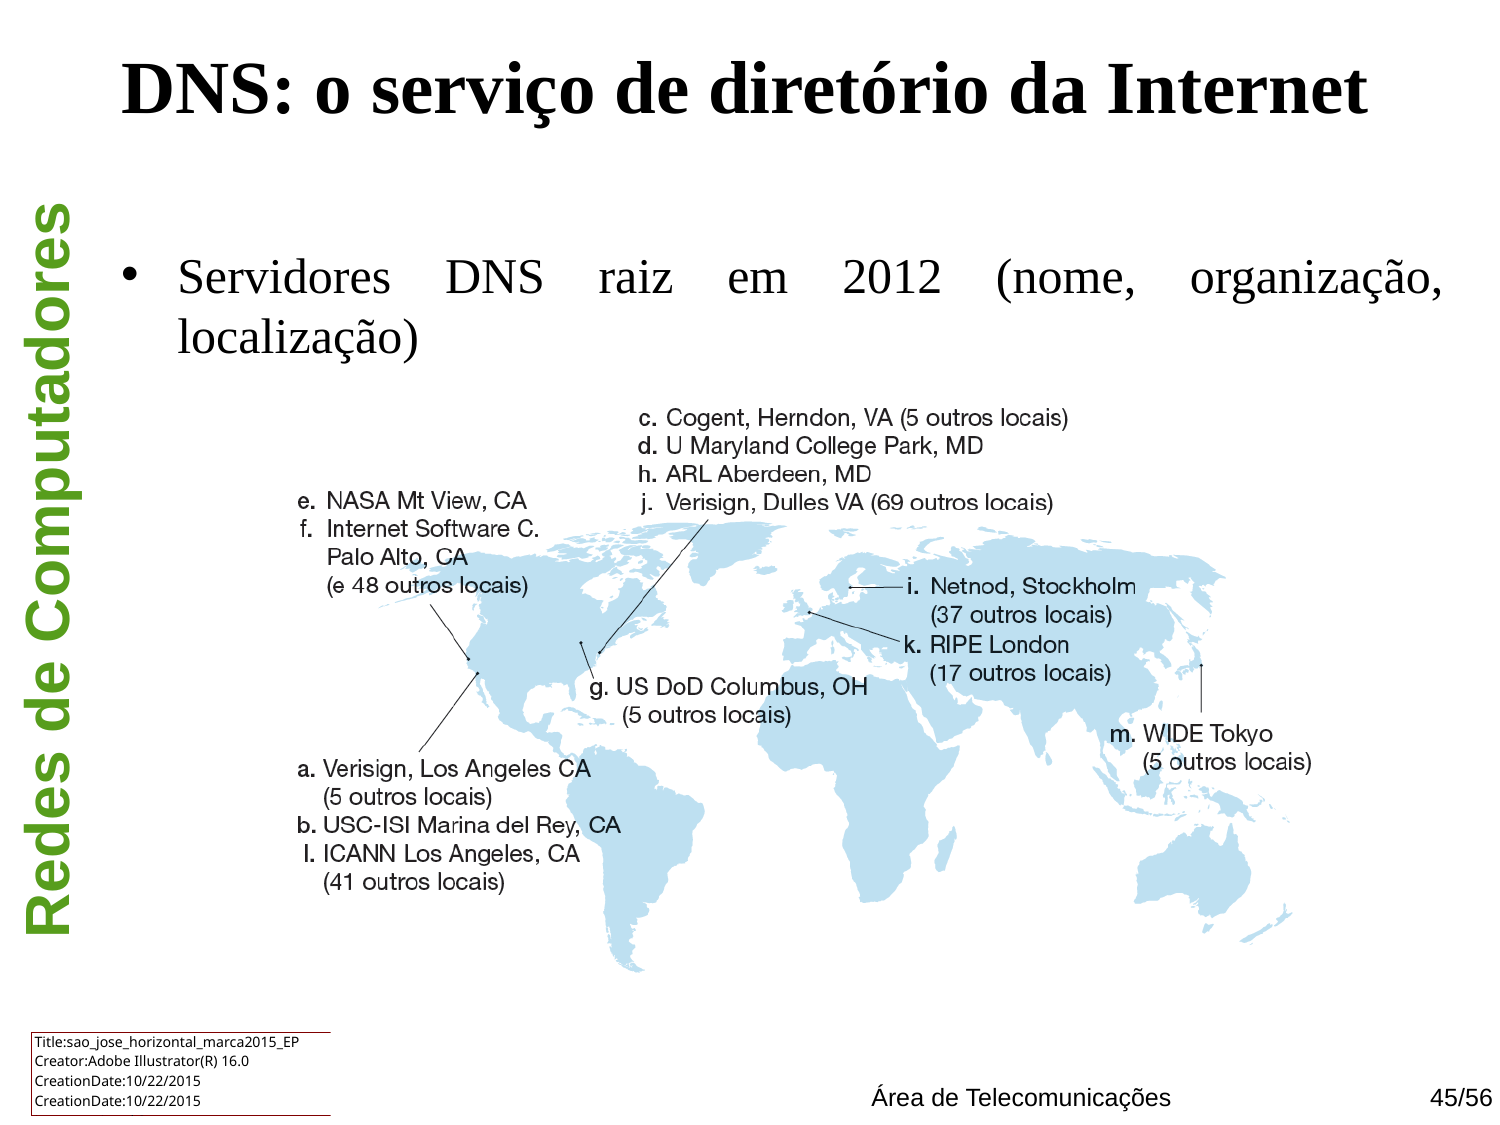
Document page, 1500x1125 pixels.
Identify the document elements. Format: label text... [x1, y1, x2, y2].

text_box DNS: o serviço de diretório da Internet [106, 30, 1453, 315]
text_box Servidores DNS raiz em 2012 (nome, organização, localização) [106, 236, 1459, 1083]
picture [265, 392, 1323, 981]
